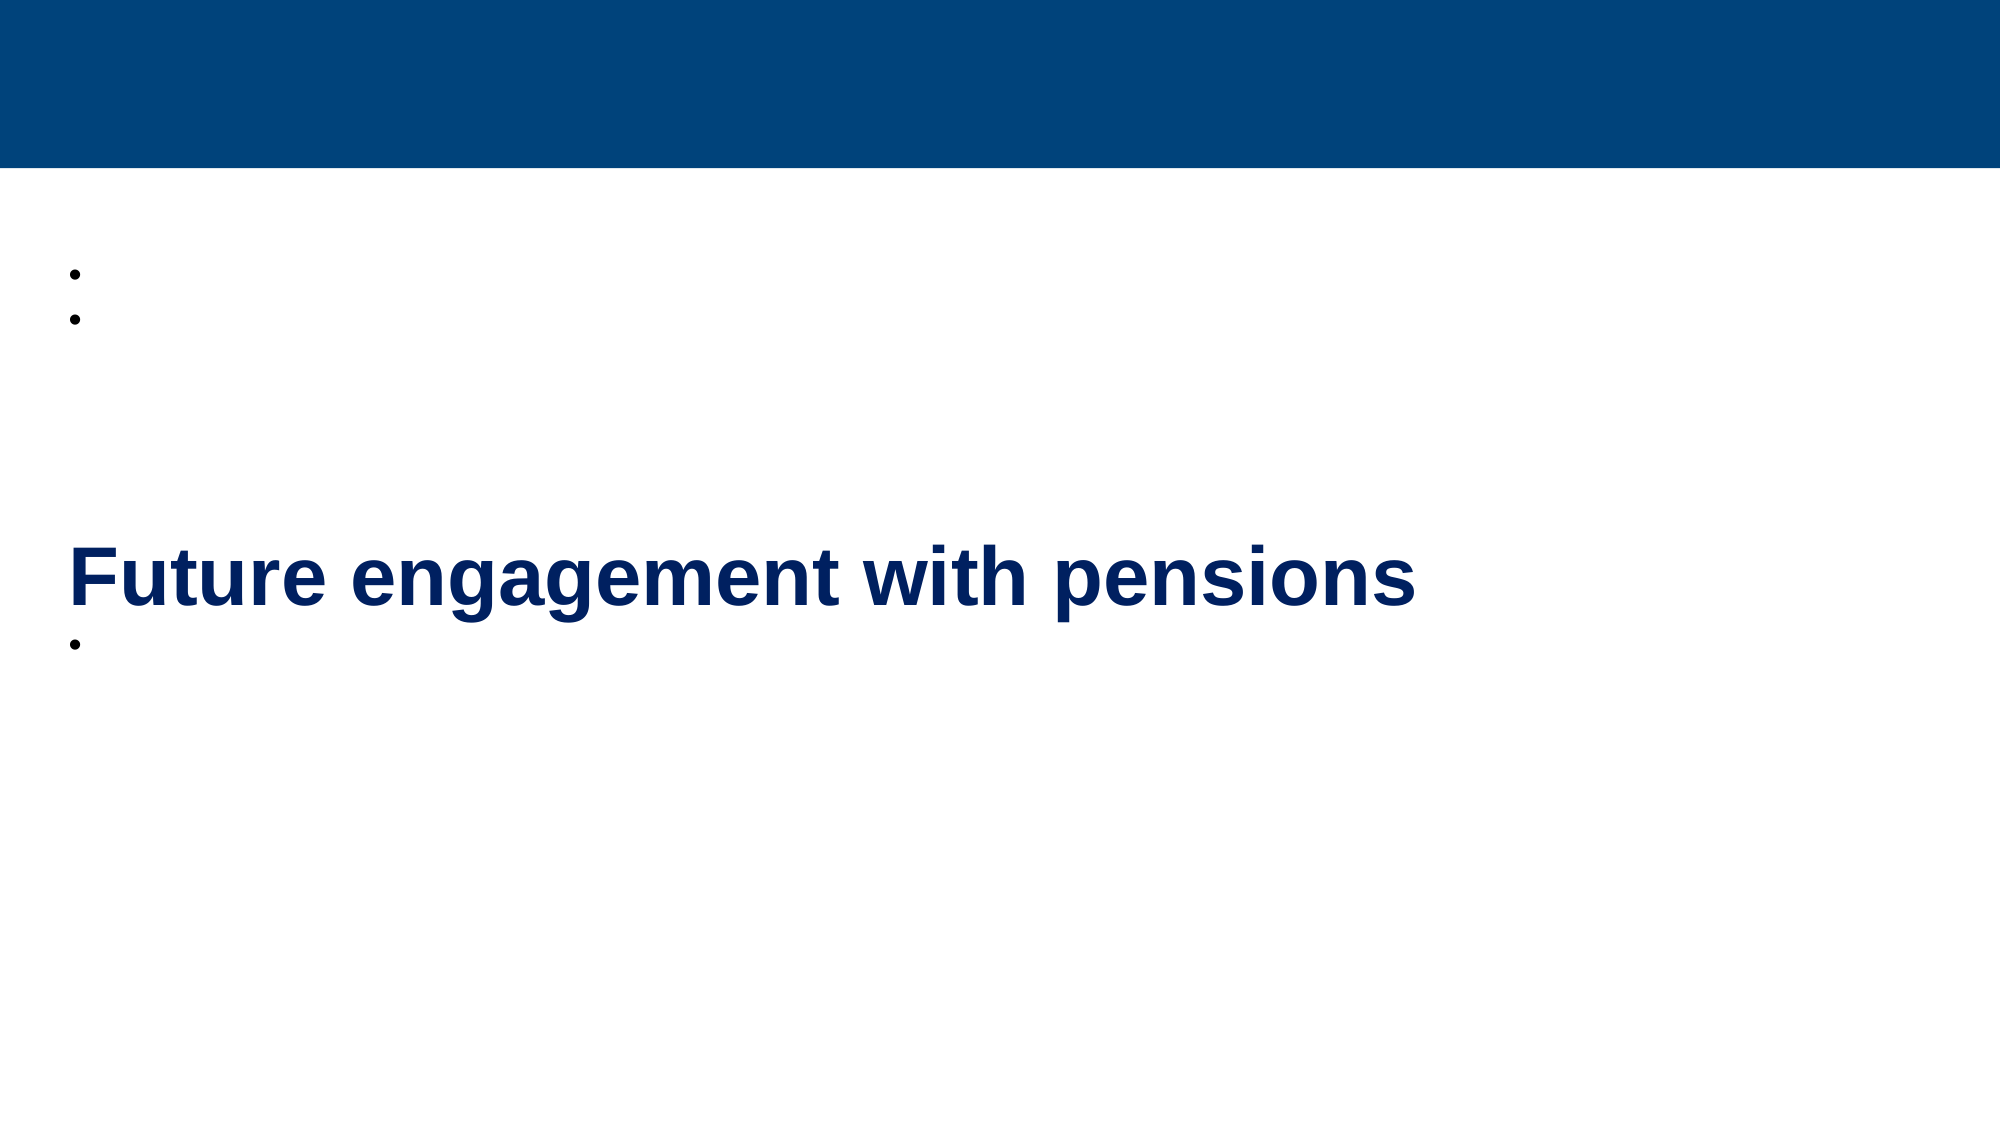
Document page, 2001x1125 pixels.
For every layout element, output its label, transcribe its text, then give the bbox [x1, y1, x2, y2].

text_box [0, 0, 2000, 169]
title Future engagement with pensions [53, 244, 1922, 679]
